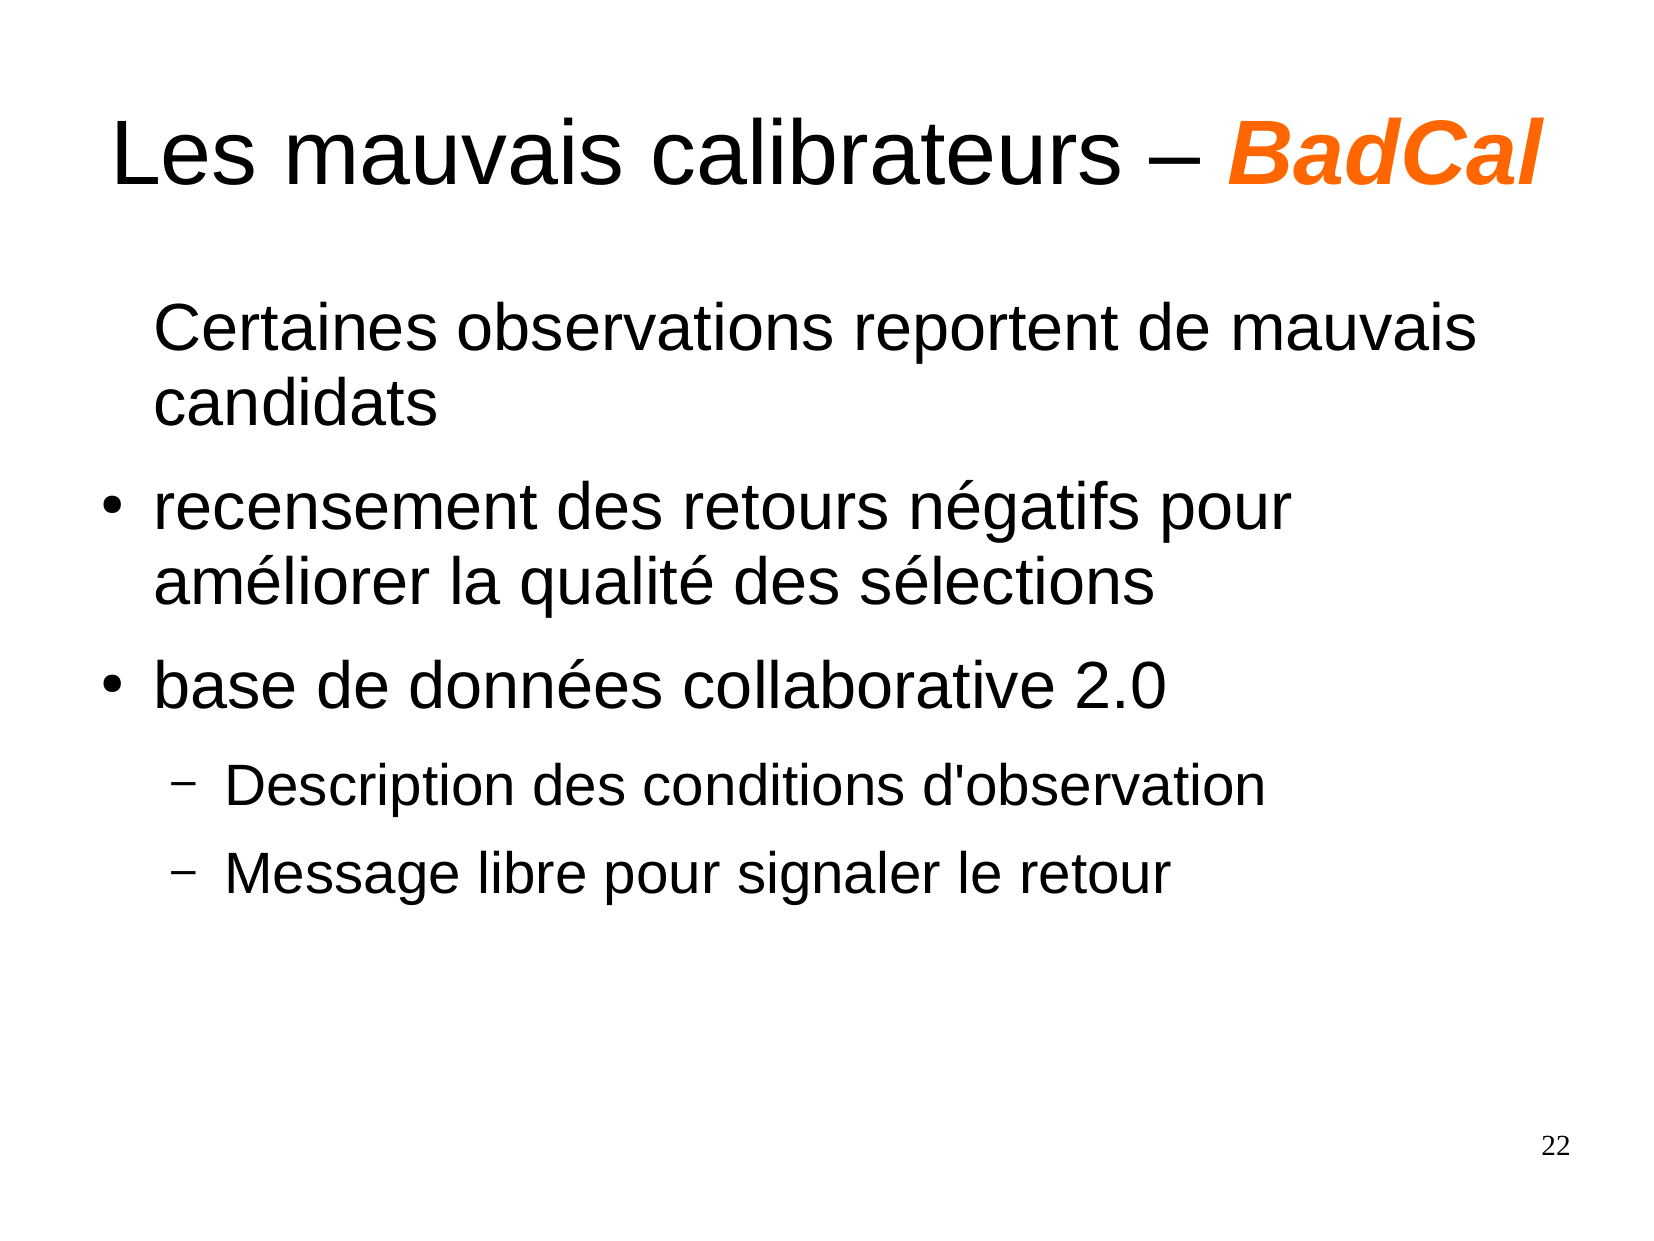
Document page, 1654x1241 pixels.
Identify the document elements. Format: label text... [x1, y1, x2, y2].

list Certaines observations reportent de mauvais candidats recensement des retours négatifs pour améliorer la qualité des sélections base de données collaborative 2.0 Description des conditions d'observation Message libre pour signaler le retour [82, 290, 1571, 1010]
title Les mauvais calibrateurs – BadCal [82, 49, 1571, 257]
